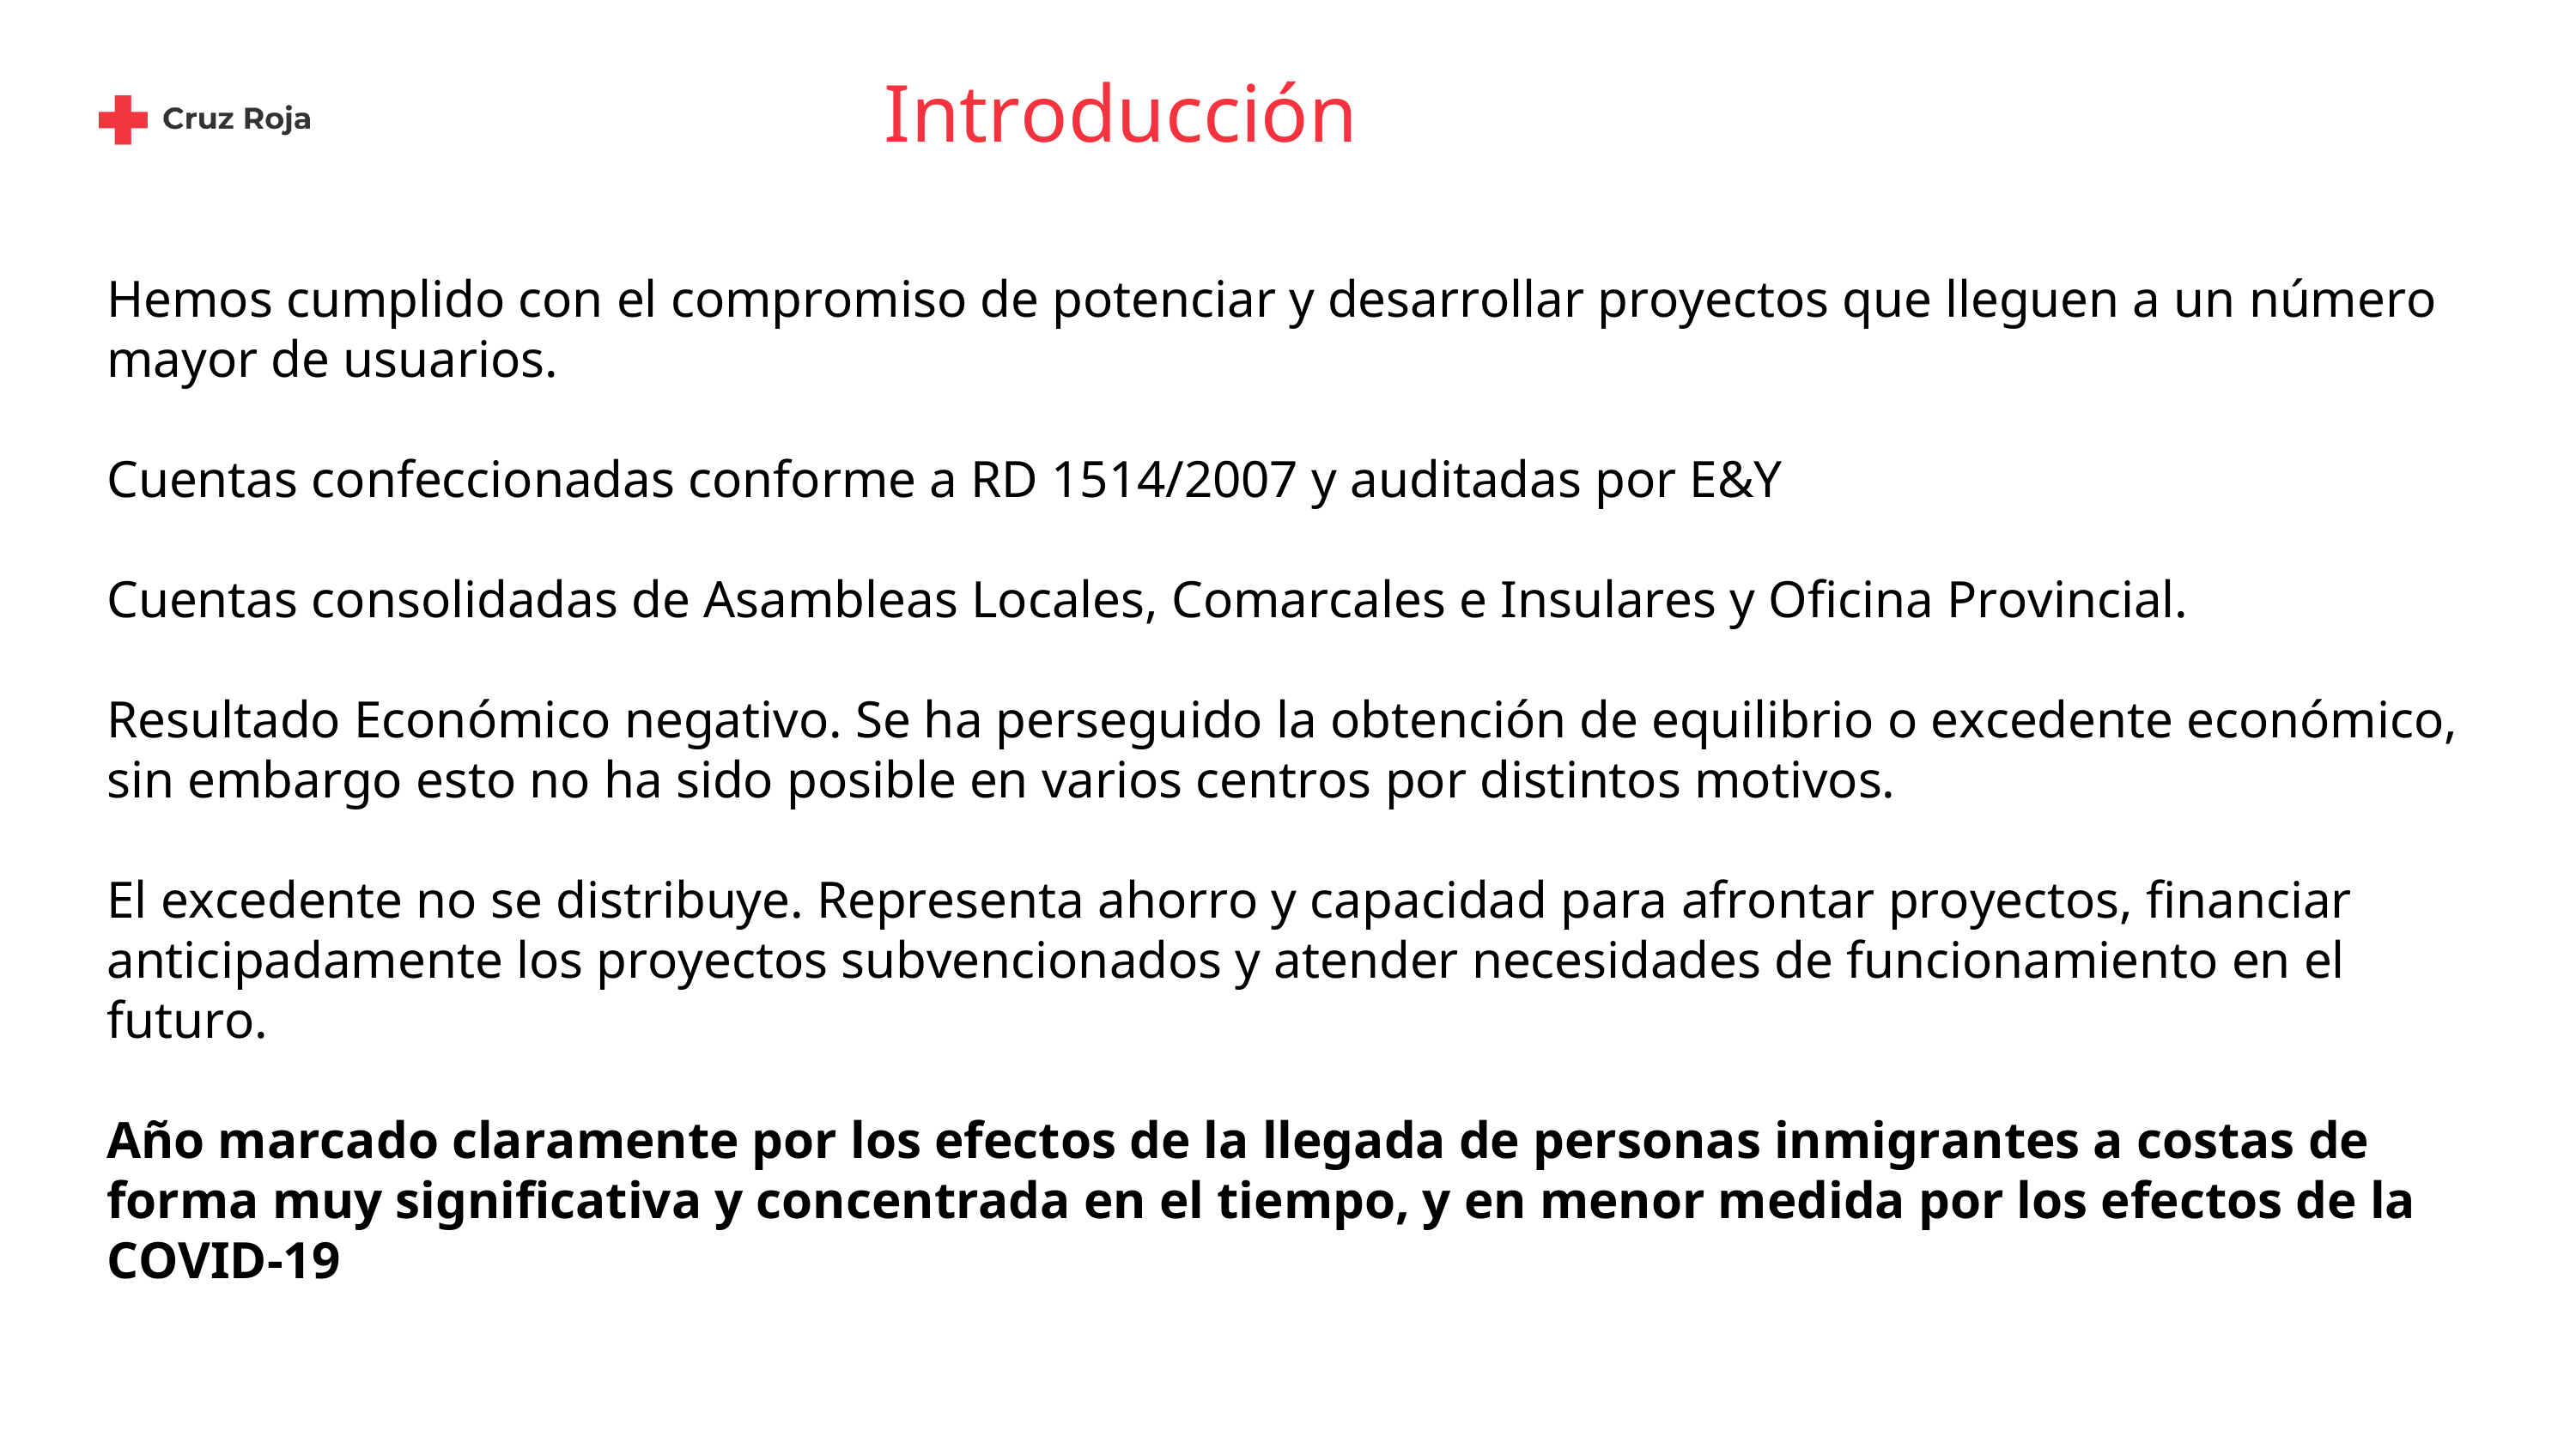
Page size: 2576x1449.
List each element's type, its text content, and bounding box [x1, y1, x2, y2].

text_box Hemos cumplido con el compromiso de potenciar y desarrollar proyectos que lleguen a un número mayor de usuarios. Cuentas confeccionadas conforme a RD 1514/2007 y auditadas por E&Y Cuentas consolidadas de Asambleas Locales, Comarcales e Insulares y Oficina Provincial. Resultado Económico negativo. Se ha perseguido la obtención de equilibrio o excedente económico, sin embargo esto no ha sido posible en varios centros por distintos motivos. El excedente no se distribuye. Representa ahorro y capacidad para afrontar proyectos, financiar anticipadamente los proyectos subvencionados y atender necesidades de funcionamiento en el futuro. Año marcado claramente por los efectos de la llegada de personas inmigrantes a costas de forma muy significativa y concentrada en el tiempo, y en menor medida por los efectos de la COVID-19 [94, 201, 2477, 1295]
text_box Introducción [871, 75, 2501, 165]
